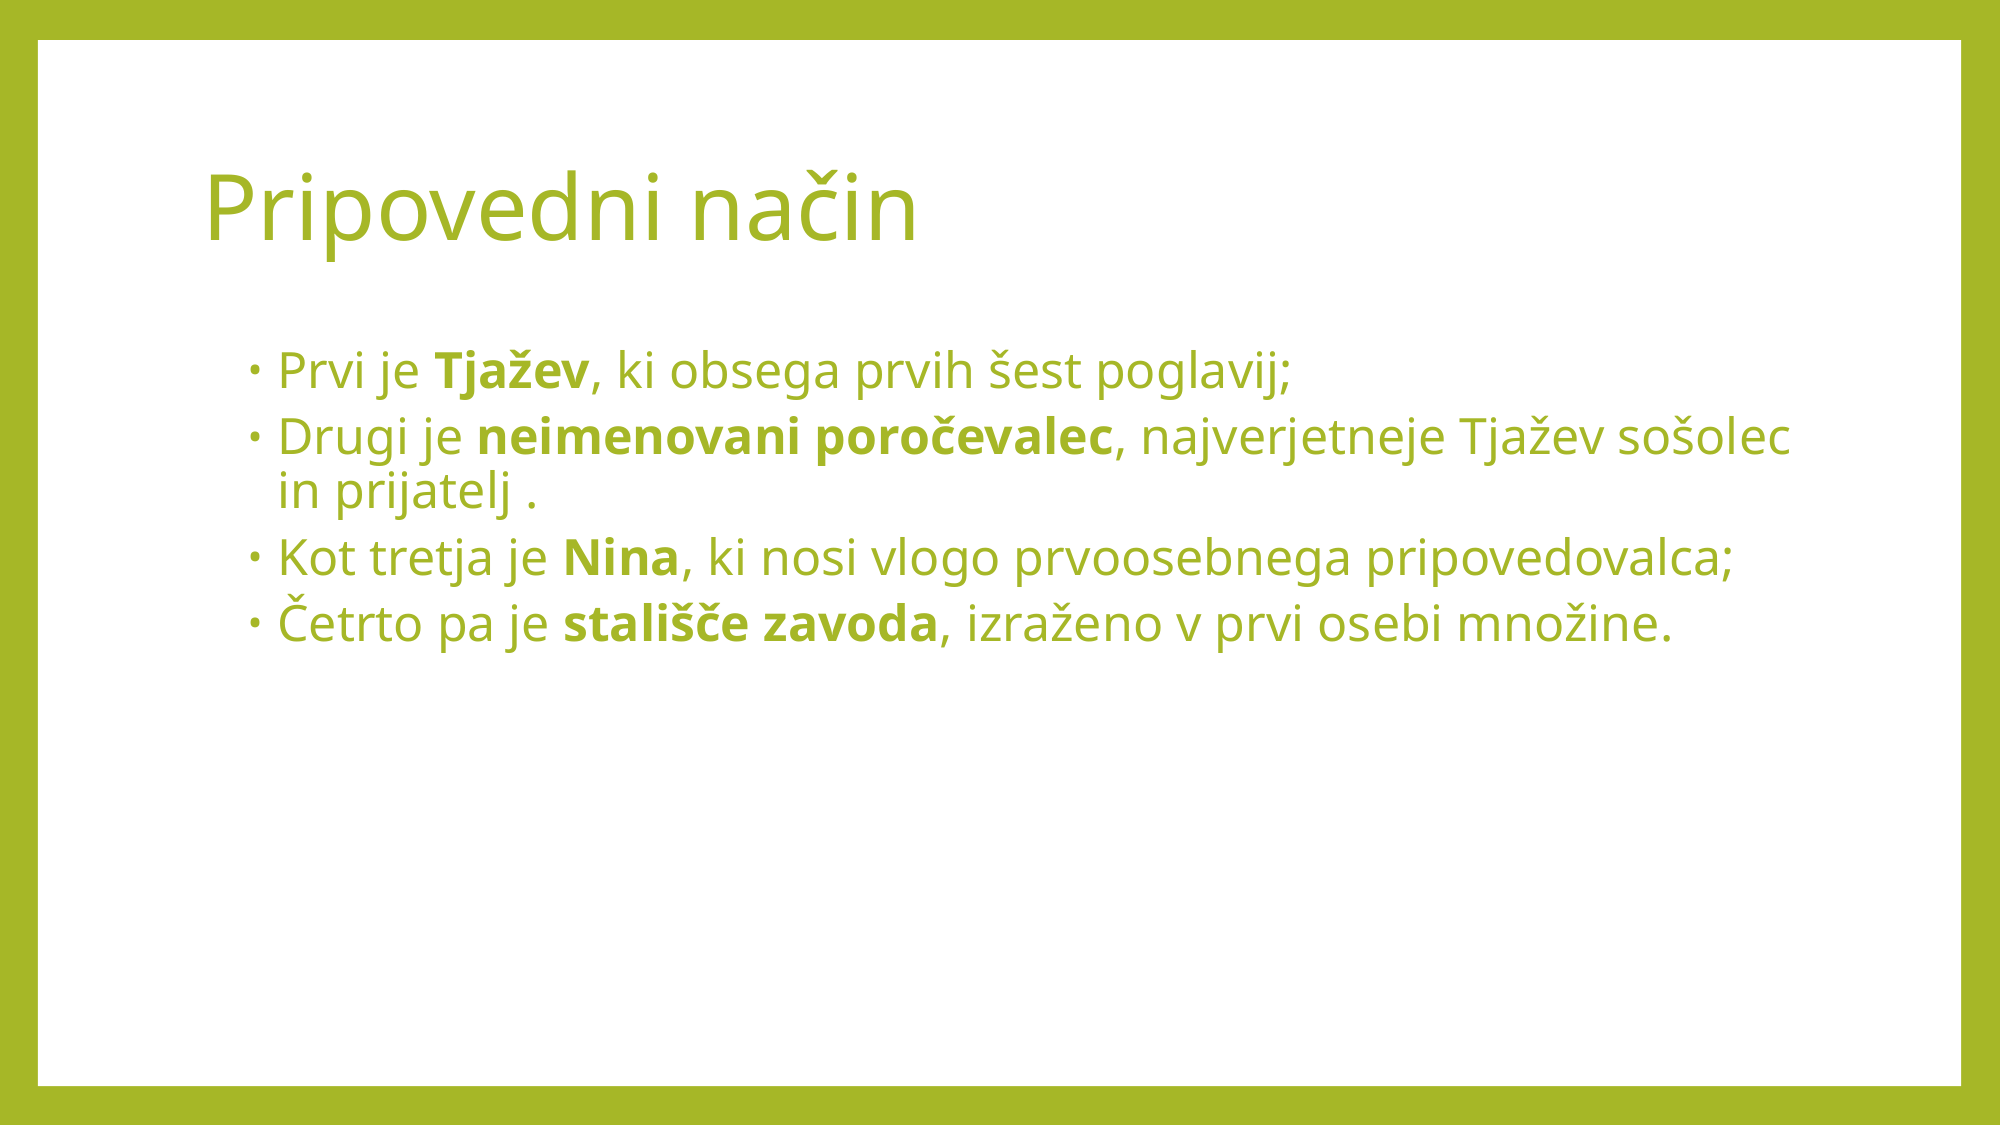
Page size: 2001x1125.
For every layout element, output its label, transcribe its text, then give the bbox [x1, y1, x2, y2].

list Prvi je Tjažev, ki obsega prvih šest poglavij; Drugi je neimenovani poročevalec, najverjetneje Tjažev sošolec in prijatelj . Kot tretja je Nina, ki nosi vlogo prvoosebnega pripovedovalca; Četrto pa je stališče zavoda, izraženo v prvi osebi množine. [187, 337, 1807, 1000]
title Pripovedni način [187, 99, 1808, 323]
